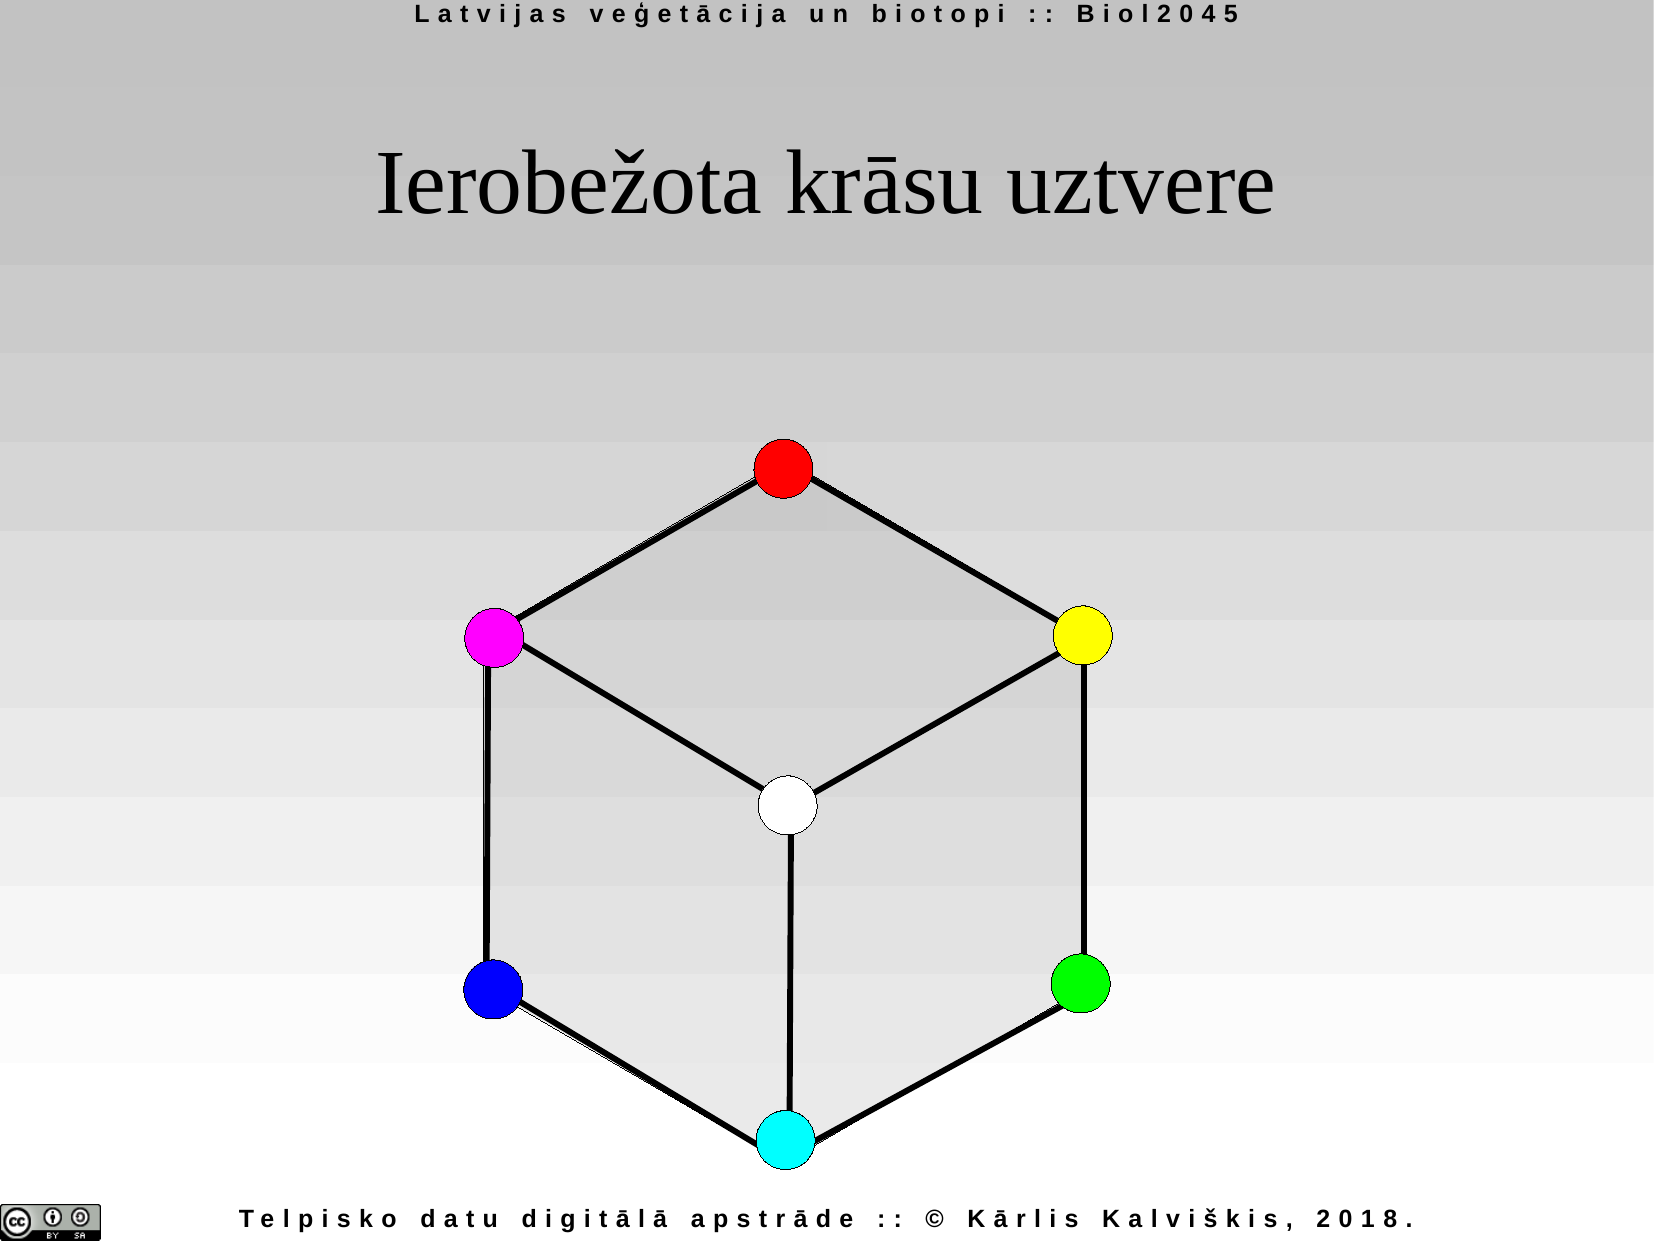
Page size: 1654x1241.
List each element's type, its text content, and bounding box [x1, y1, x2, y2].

picture [0, 0, 1654, 1241]
title Ierobežota krāsu uztvere [29, 49, 1625, 296]
text_box [463, 439, 1113, 1170]
